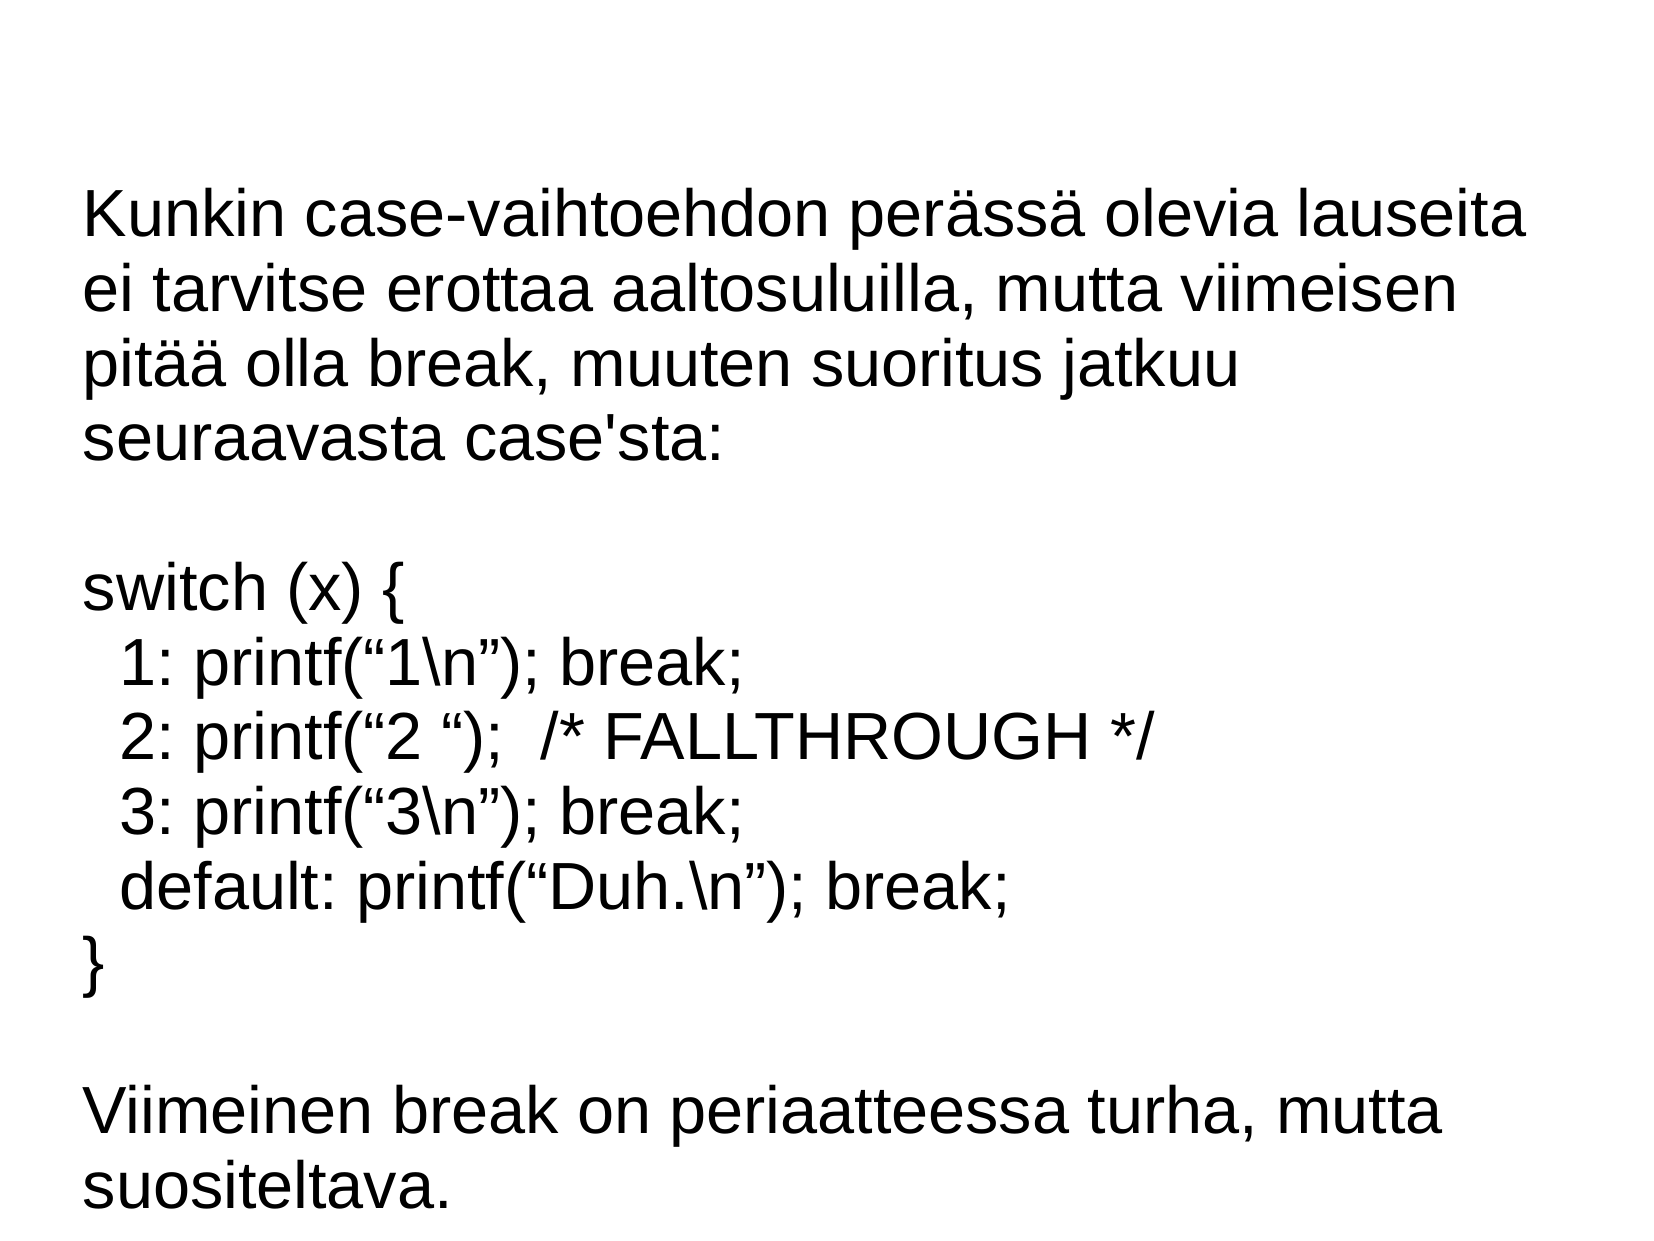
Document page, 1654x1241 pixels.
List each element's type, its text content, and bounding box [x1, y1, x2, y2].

text_box Kunkin case-vaihtoehdon perässä olevia lauseita ei tarvitse erottaa aaltosuluilla, mutta viimeisen pitää olla break, muuten suoritus jatkuu seuraavasta case'sta: switch (x) { 1: printf(“1\n”); break; 2: printf(“2 “); /* FALLTHROUGH */ 3: printf(“3\n”); break; default: printf(“Duh.\n”); break; } Viimeinen break on periaatteessa turha, mutta suositeltava. [82, 176, 1571, 1223]
